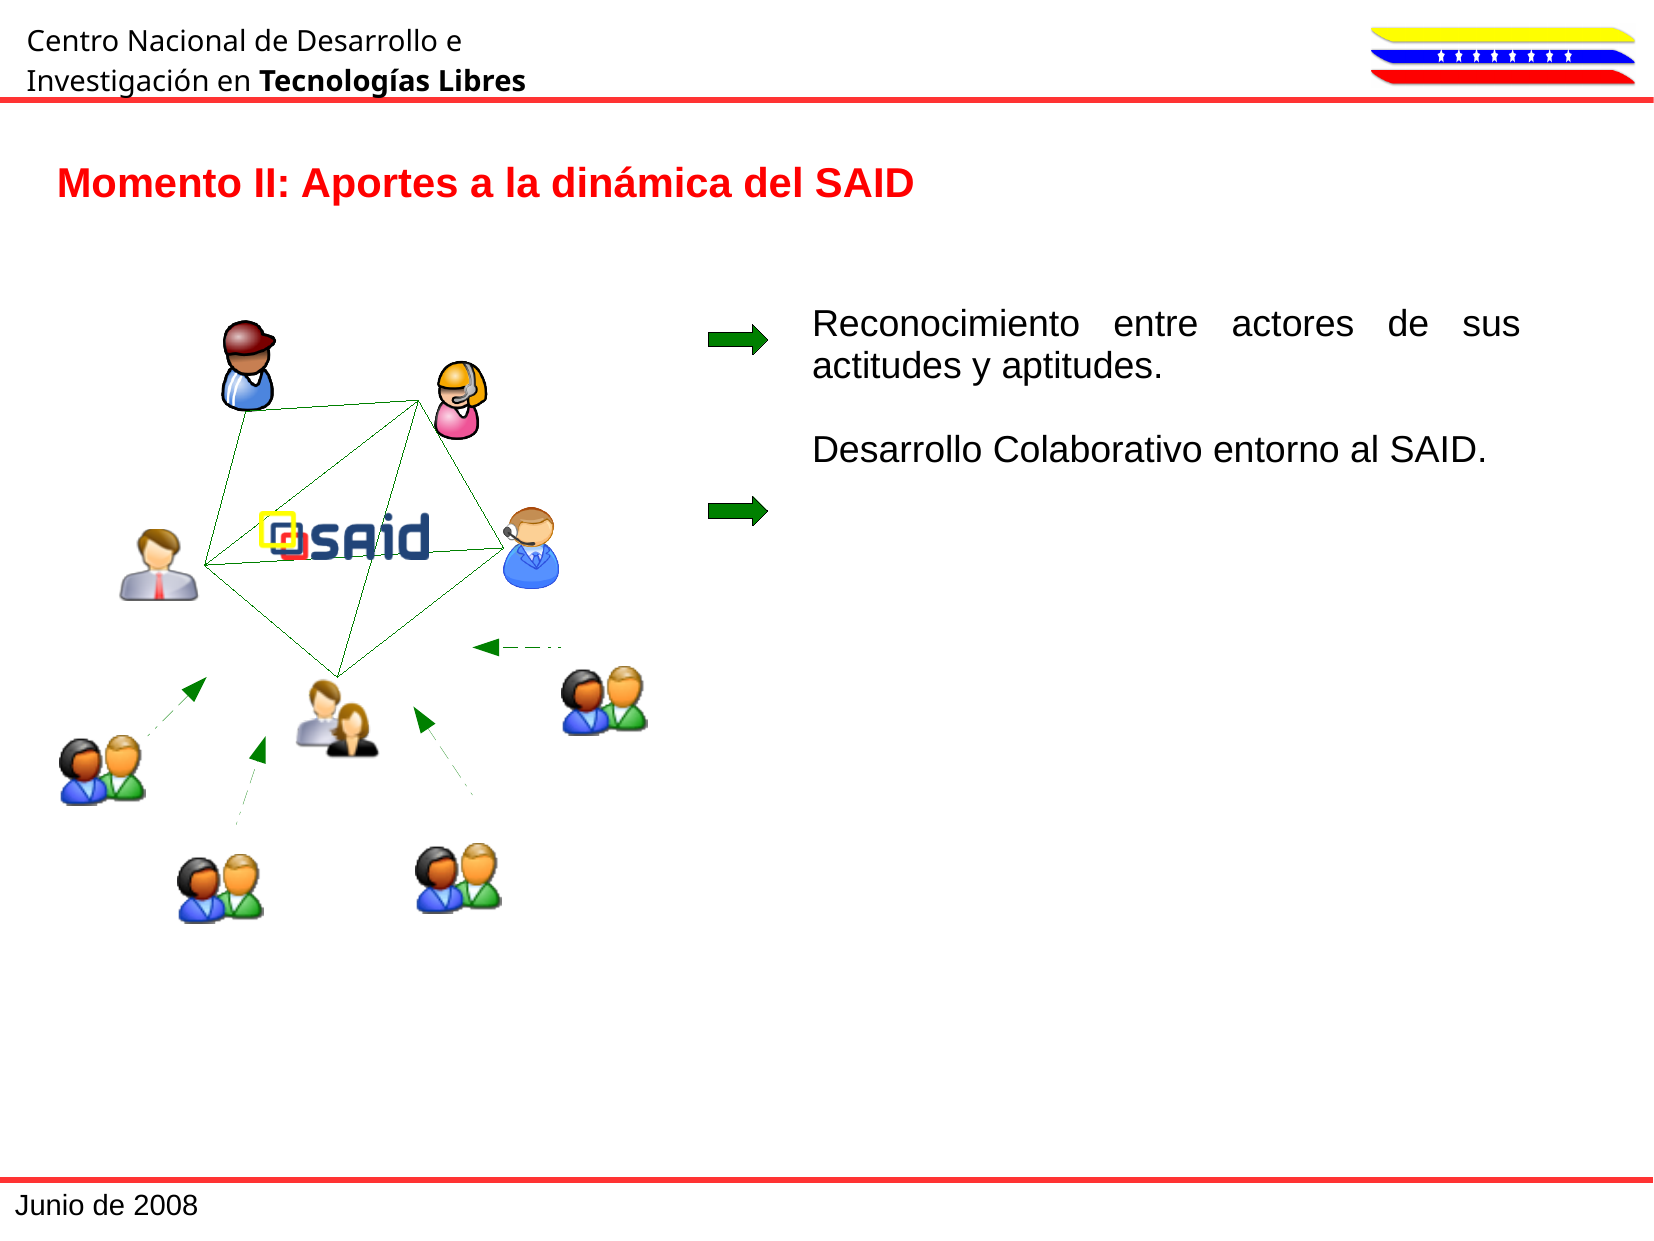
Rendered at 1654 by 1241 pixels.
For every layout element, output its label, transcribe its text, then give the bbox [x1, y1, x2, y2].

picture [198, 316, 294, 412]
picture [293, 676, 382, 766]
picture [177, 854, 264, 924]
text_box [708, 496, 768, 526]
text_box Momento II: Aportes a la dinámica del SAID [42, 152, 1034, 231]
text_box Reconocimiento entre actores de sus actitudes y aptitudes. Desarrollo Colaborativo entorno al SAID. [797, 295, 1536, 1123]
picture [259, 511, 429, 560]
text_box [708, 324, 768, 355]
picture [418, 359, 500, 441]
picture [561, 666, 648, 737]
picture [59, 735, 146, 806]
picture [415, 843, 502, 914]
picture [503, 507, 559, 589]
picture [118, 529, 205, 601]
picture [1370, 23, 1636, 88]
